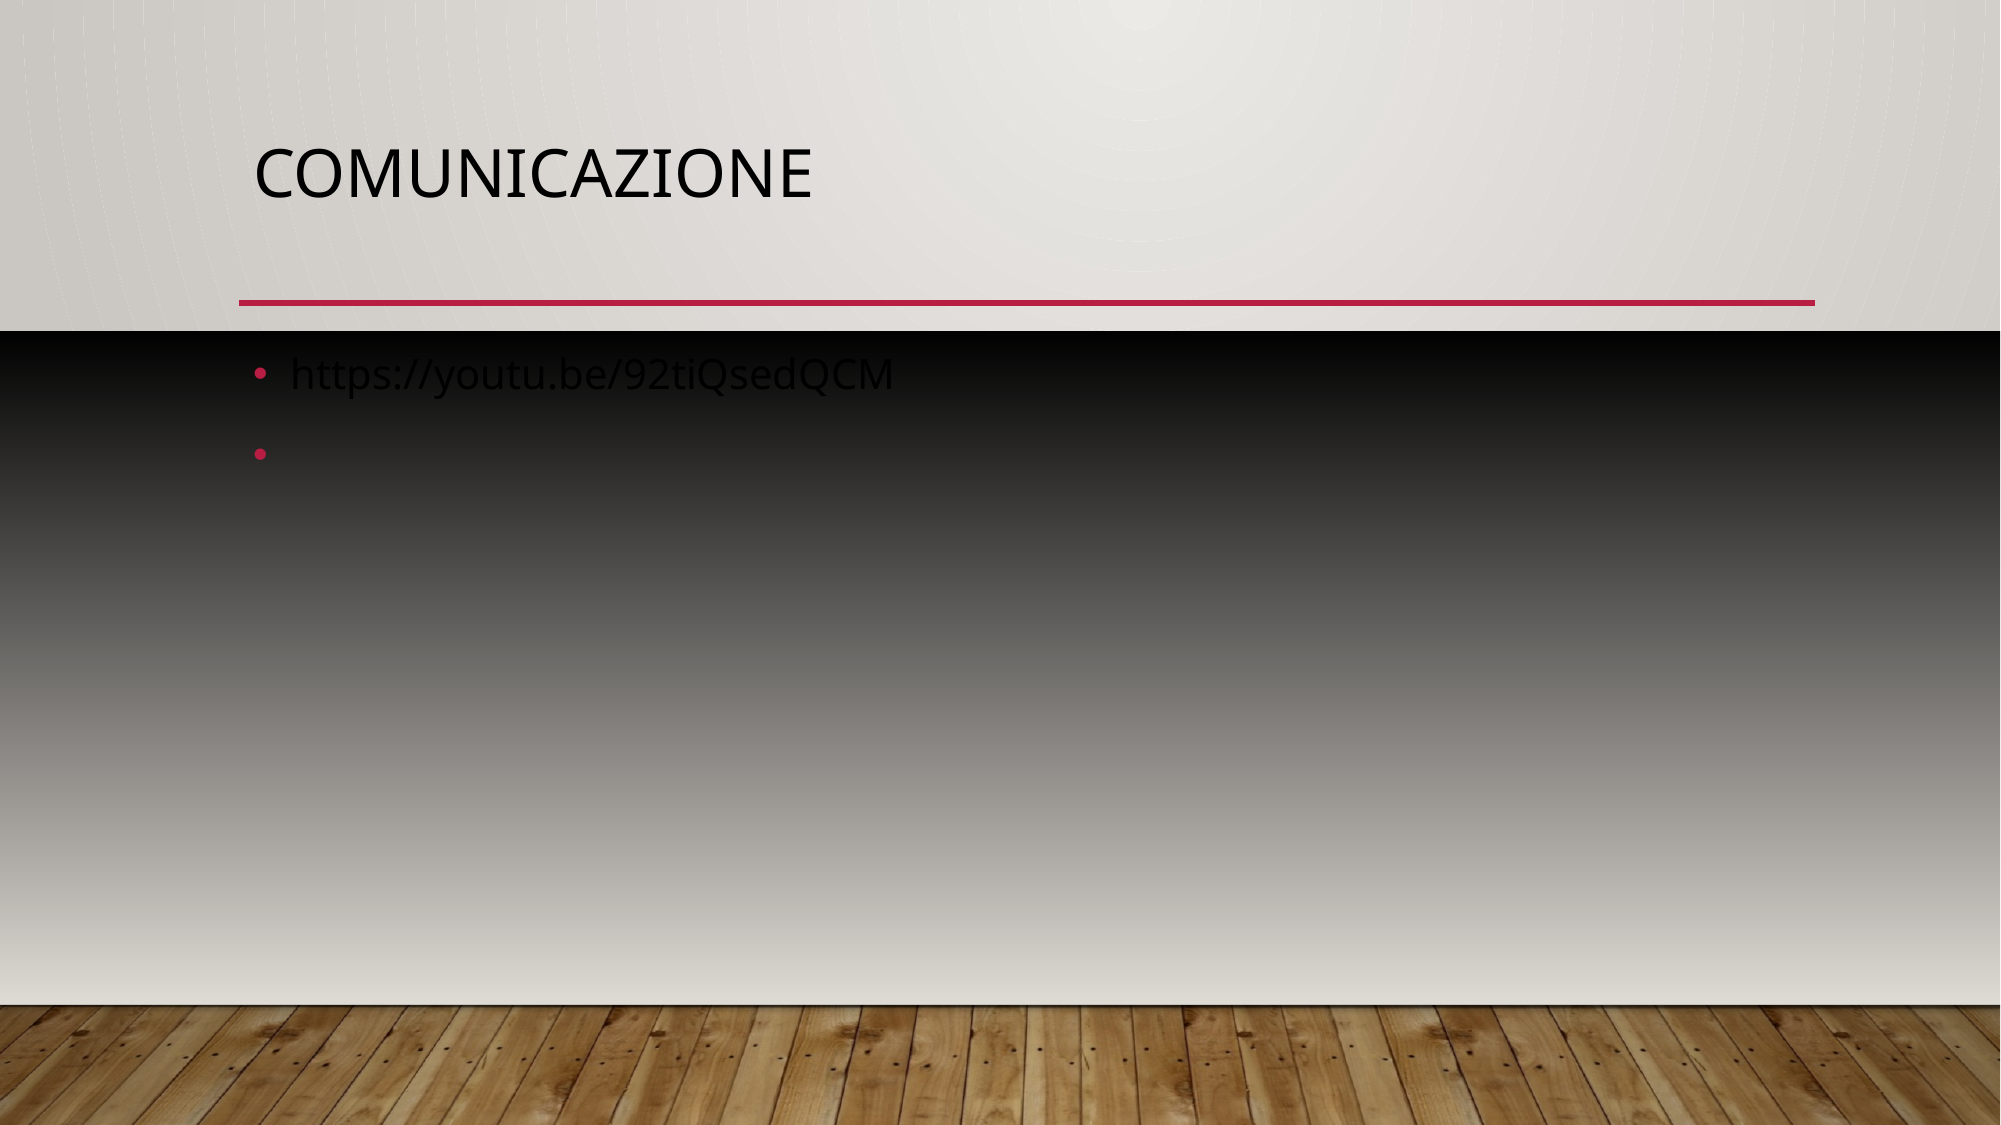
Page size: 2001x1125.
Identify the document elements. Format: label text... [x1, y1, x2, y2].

title Comunicazione [238, 131, 1814, 305]
list https://youtu.be/92tiQsedQCM [238, 330, 1814, 897]
